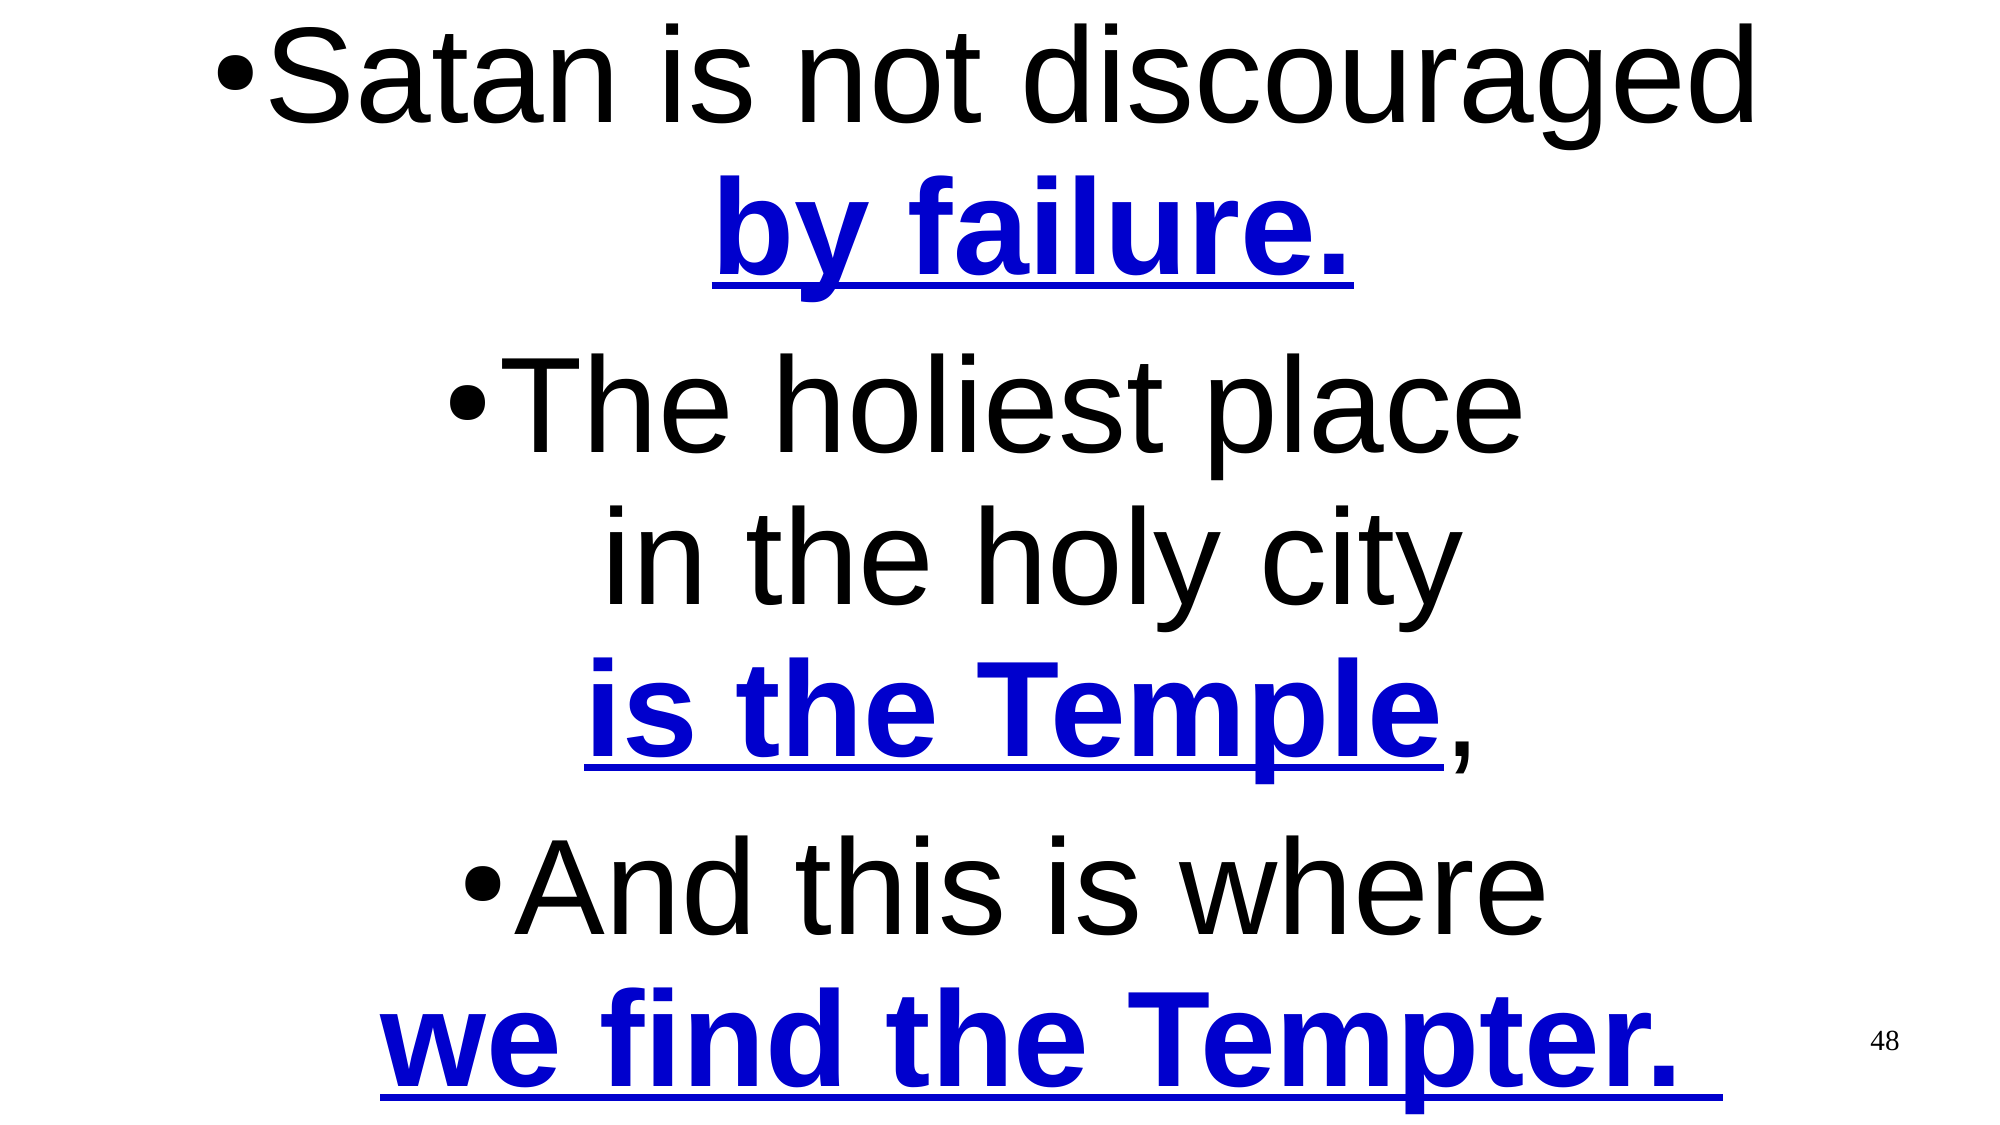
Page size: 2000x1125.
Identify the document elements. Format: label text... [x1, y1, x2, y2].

list Satan is not discouraged by failure. The holiest place in the holy city is the Temple, And this is where we find the Tempter. [0, 0, 1996, 1123]
